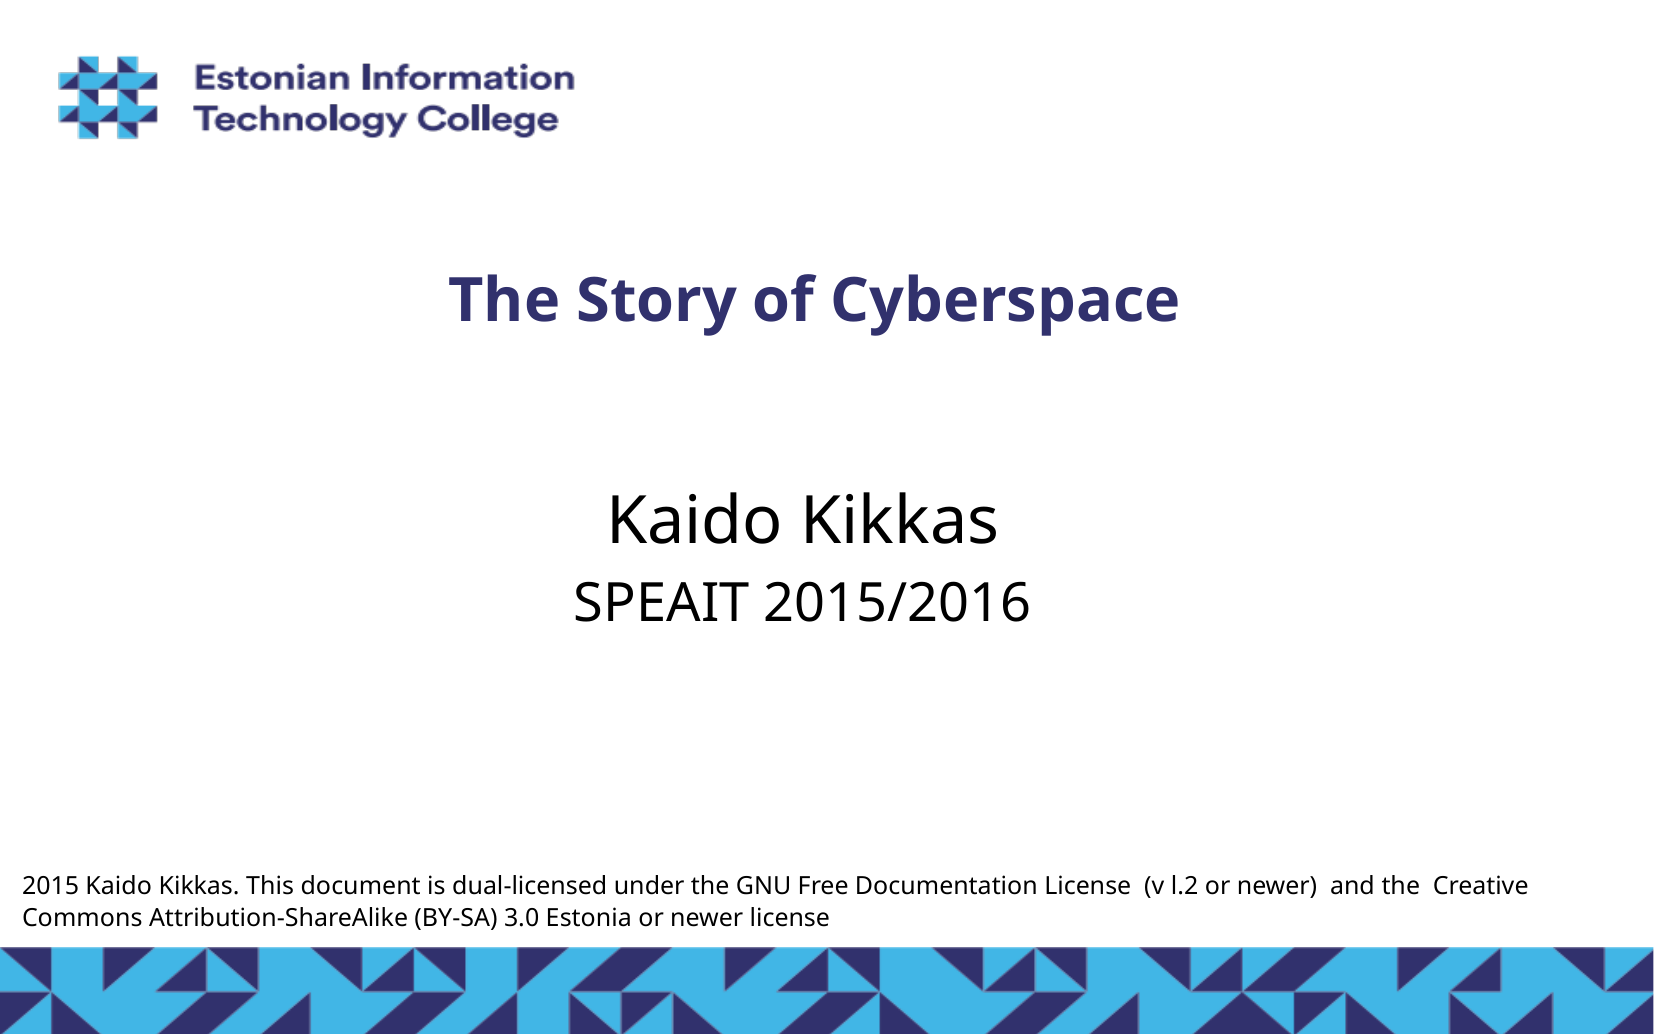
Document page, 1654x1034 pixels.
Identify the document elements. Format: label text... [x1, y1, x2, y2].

title The Story of Cyberspace [71, 194, 1560, 402]
text_box Kaido Kikkas SPEAIT 2015/2016 [59, 354, 1548, 756]
text_box 2015 Kaido Kikkas. This document is dual-licensed under the GNU Free Documentation License (v l.2 or newer) and the Creative Commons Attribution-ShareAlike (BY-SA) 3.0 Estonia or newer license [7, 862, 1595, 942]
